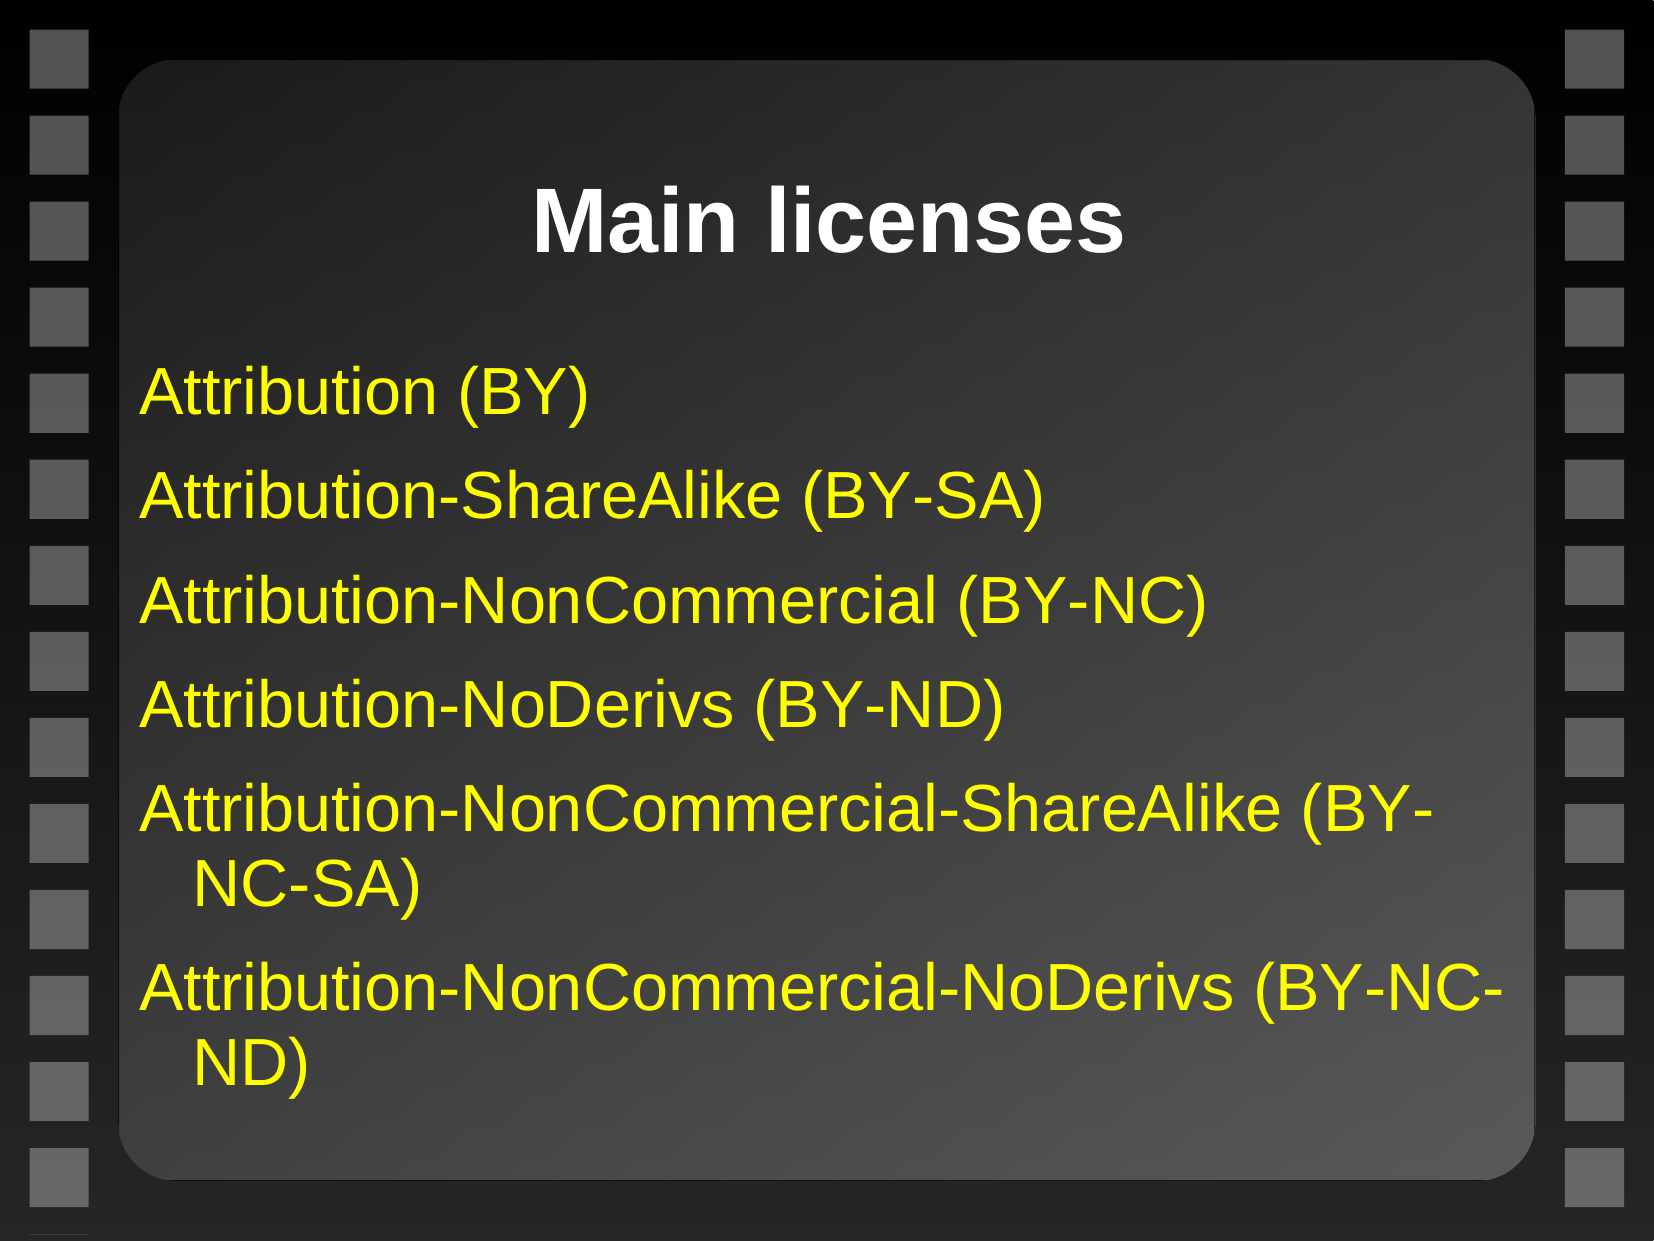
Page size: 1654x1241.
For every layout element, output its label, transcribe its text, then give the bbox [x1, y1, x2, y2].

list Attribution (BY) Attribution-ShareAlike (BY-SA) Attribution-NonCommercial (BY-NC) Attribution-NoDerivs (BY-ND) Attribution-NonCommercial-ShareAlike (BY-NC-SA) Attribution-NonCommercial-NoDerivs (BY-NC-ND) [121, 354, 1534, 1127]
title Main licenses [123, 117, 1536, 325]
